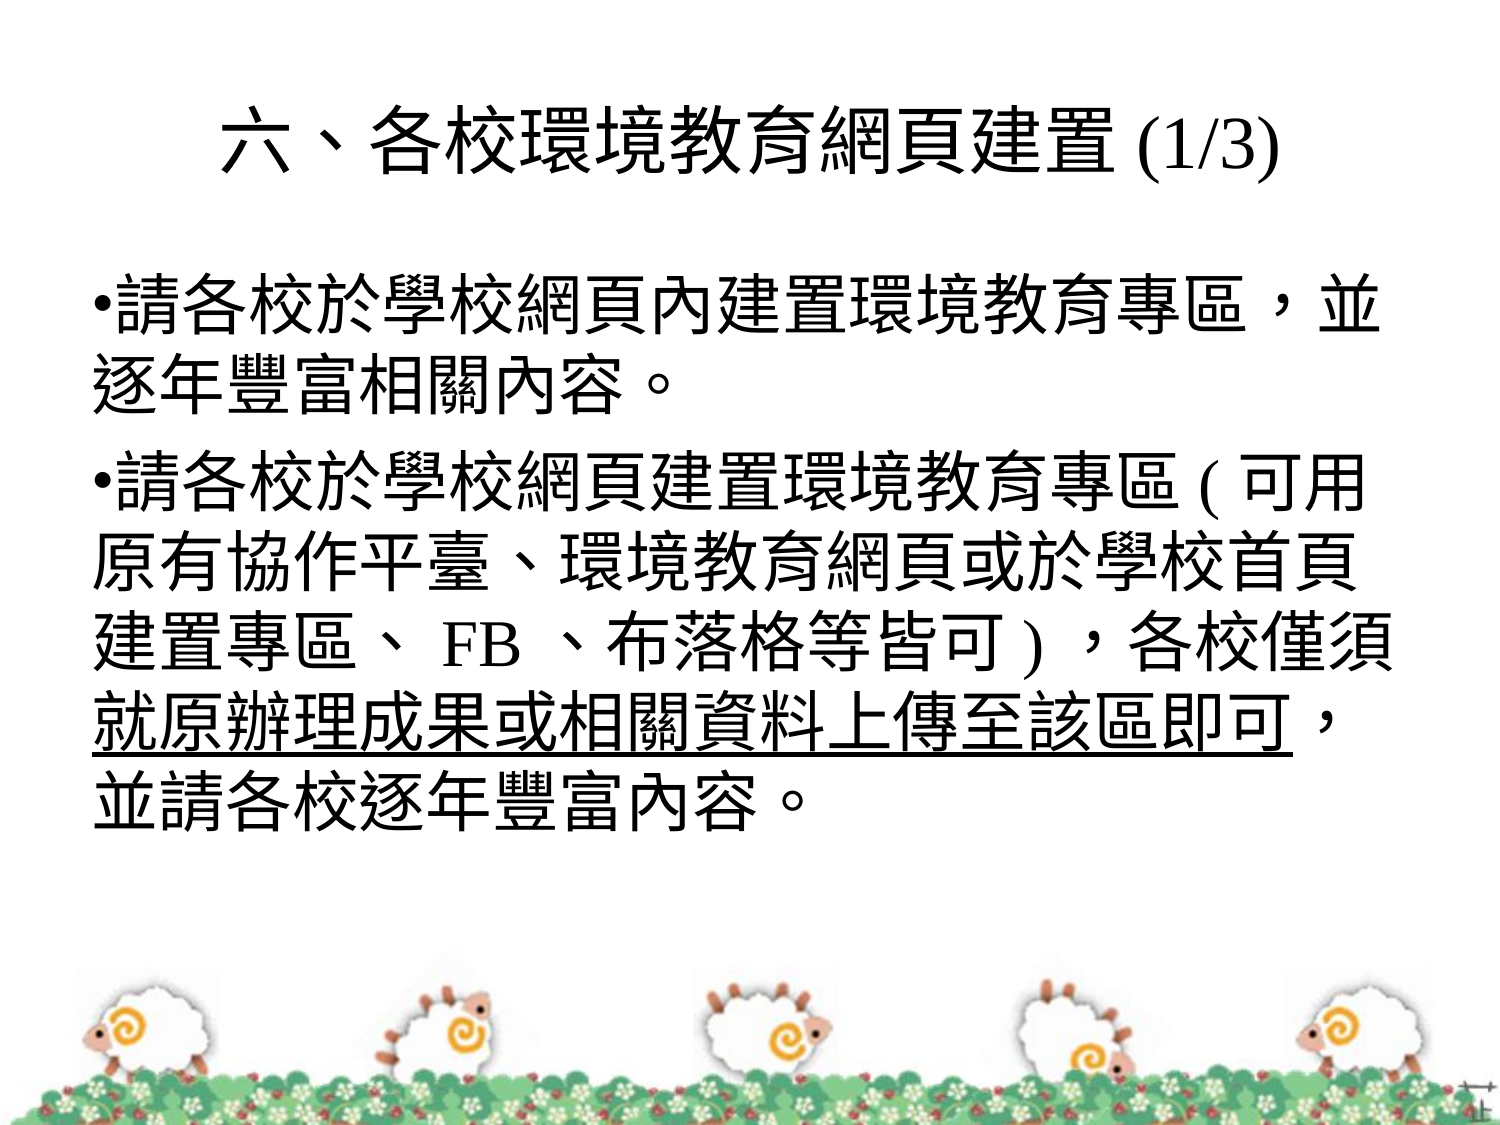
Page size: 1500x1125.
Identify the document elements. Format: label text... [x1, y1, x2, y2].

list 請各校於學校網頁內建置環境教育專區，並逐年豐富相關內容。 請各校於學校網頁建置環境教育專區(可用原有協作平臺、環境教育網頁或於學校首頁建置專區、FB、布落格等皆可)，各校僅須就原辦理成果或相關資料上傳至該區即可，並請各校逐年豐富內容。 [76, 255, 1427, 998]
picture [0, 645, 1500, 1125]
title 六、各校環境教育網頁建置(1/3) [75, 45, 1426, 233]
